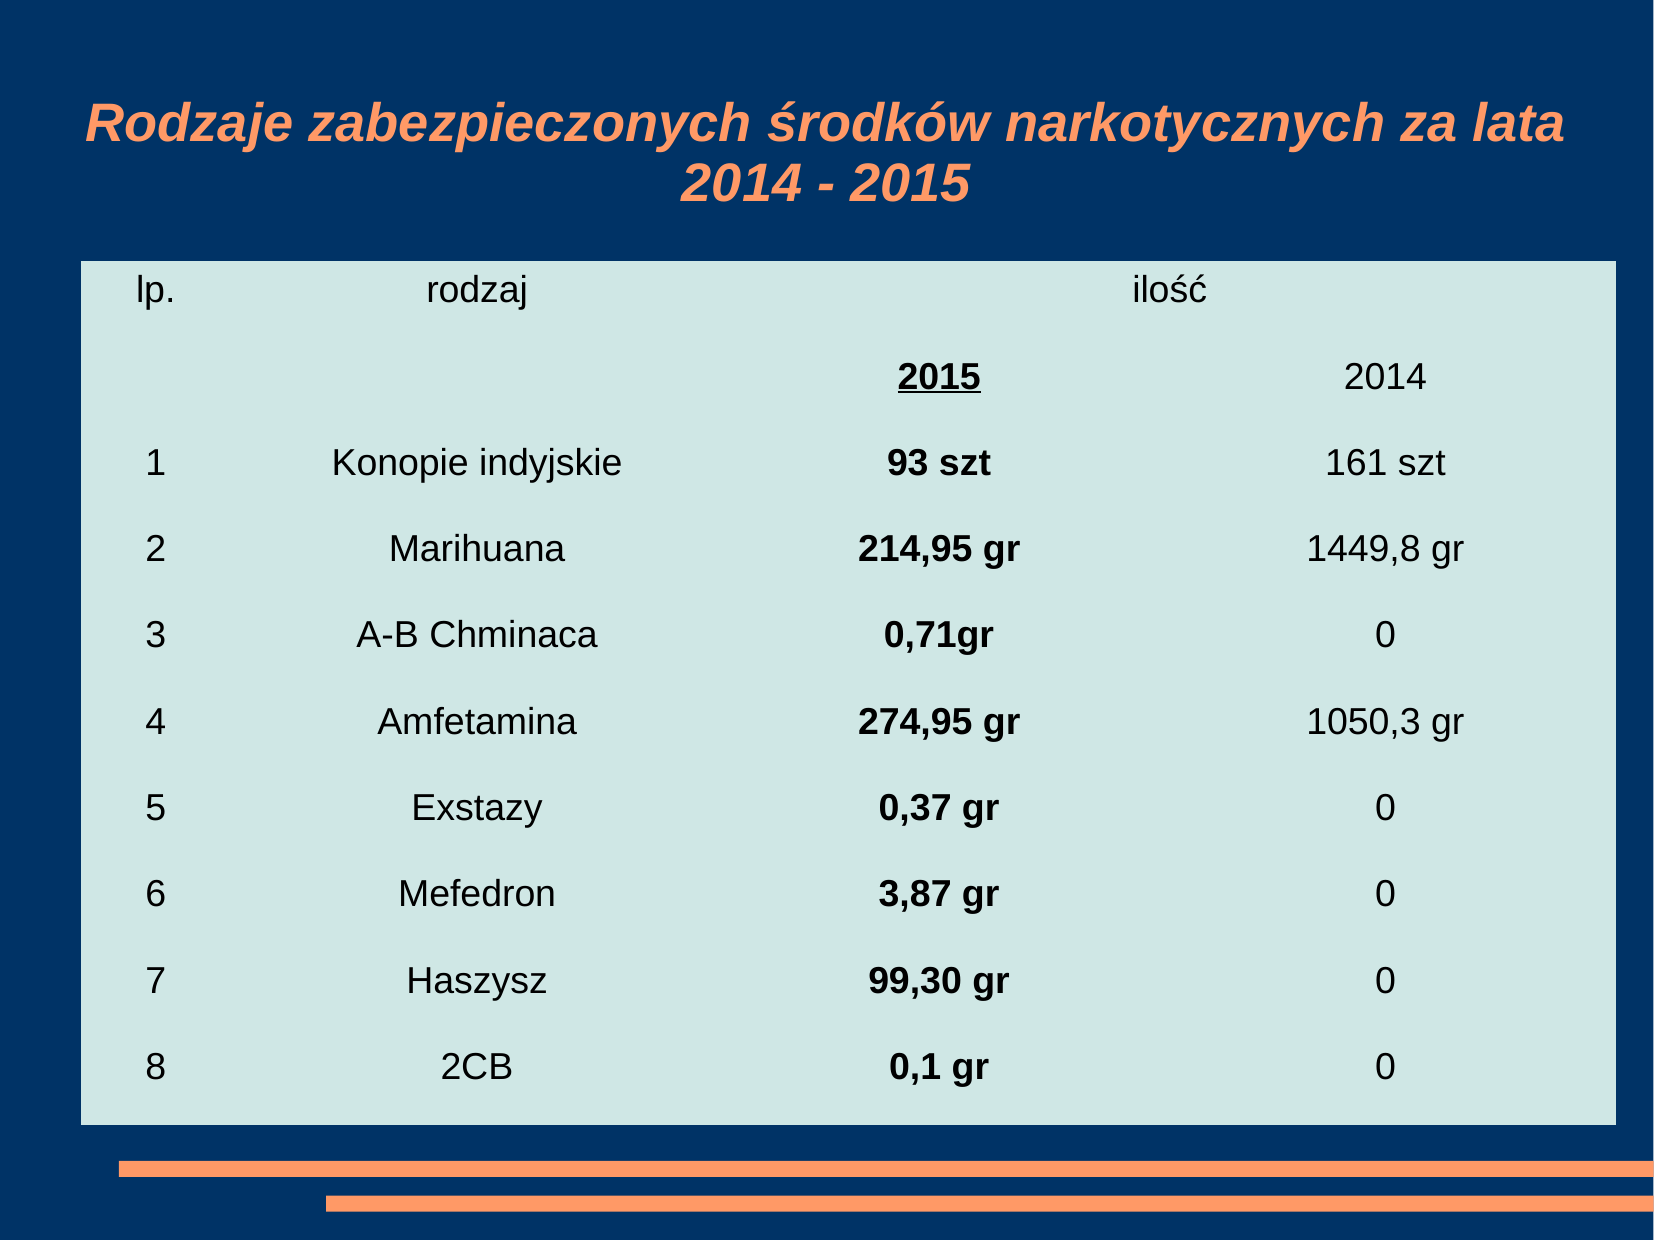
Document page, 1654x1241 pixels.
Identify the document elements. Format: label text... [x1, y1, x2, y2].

table_cell 2015 [723, 348, 1155, 434]
table_cell Exstazy [231, 779, 723, 865]
table_cell 99,30 gr [723, 952, 1155, 1038]
table_cell 0 [1155, 607, 1616, 693]
table_cell 1449,8 gr [1155, 520, 1616, 607]
table_cell 2 [81, 520, 231, 607]
table_header rodzaj [231, 261, 723, 348]
table_cell 3 [81, 607, 231, 693]
table_cell 6 [81, 865, 231, 952]
table_cell 1050,3 gr [1155, 693, 1616, 779]
table_cell 0 [1155, 779, 1616, 865]
table_cell 7 [81, 952, 231, 1038]
table_cell Amfetamina [231, 693, 723, 779]
table_cell 5 [81, 779, 231, 865]
table_cell 0 [1155, 865, 1616, 952]
table_cell 274,95 gr [723, 693, 1155, 779]
table_cell A-B Chminaca [231, 607, 723, 693]
table_cell 0,1 gr [723, 1038, 1155, 1125]
table_cell [231, 348, 723, 434]
table_cell 0 [1155, 952, 1616, 1038]
table_cell 0 [1155, 1038, 1616, 1125]
table_header lp. [81, 261, 231, 348]
table_cell 4 [81, 693, 231, 779]
table_cell 93 szt [723, 434, 1155, 520]
table_header ilość [723, 261, 1616, 348]
table_cell 0,37 gr [723, 779, 1155, 865]
table_cell 3,87 gr [723, 865, 1155, 952]
table_cell 2CB [231, 1038, 723, 1125]
table_cell 161 szt [1155, 434, 1616, 520]
table_cell 8 [81, 1038, 231, 1125]
table_cell Haszysz [231, 952, 723, 1038]
table_cell 2014 [1155, 348, 1616, 434]
table_cell Mefedron [231, 865, 723, 952]
title Rodzaje zabezpieczonych środków narkotycznych za lata 2014 - 2015 [82, 49, 1571, 257]
table_cell Konopie indyjskie [231, 434, 723, 520]
table_cell Marihuana [231, 520, 723, 607]
table_cell 1 [81, 434, 231, 520]
table_cell 214,95 gr [723, 520, 1155, 607]
table_cell 0,71gr [723, 607, 1155, 693]
table_cell [81, 348, 231, 434]
